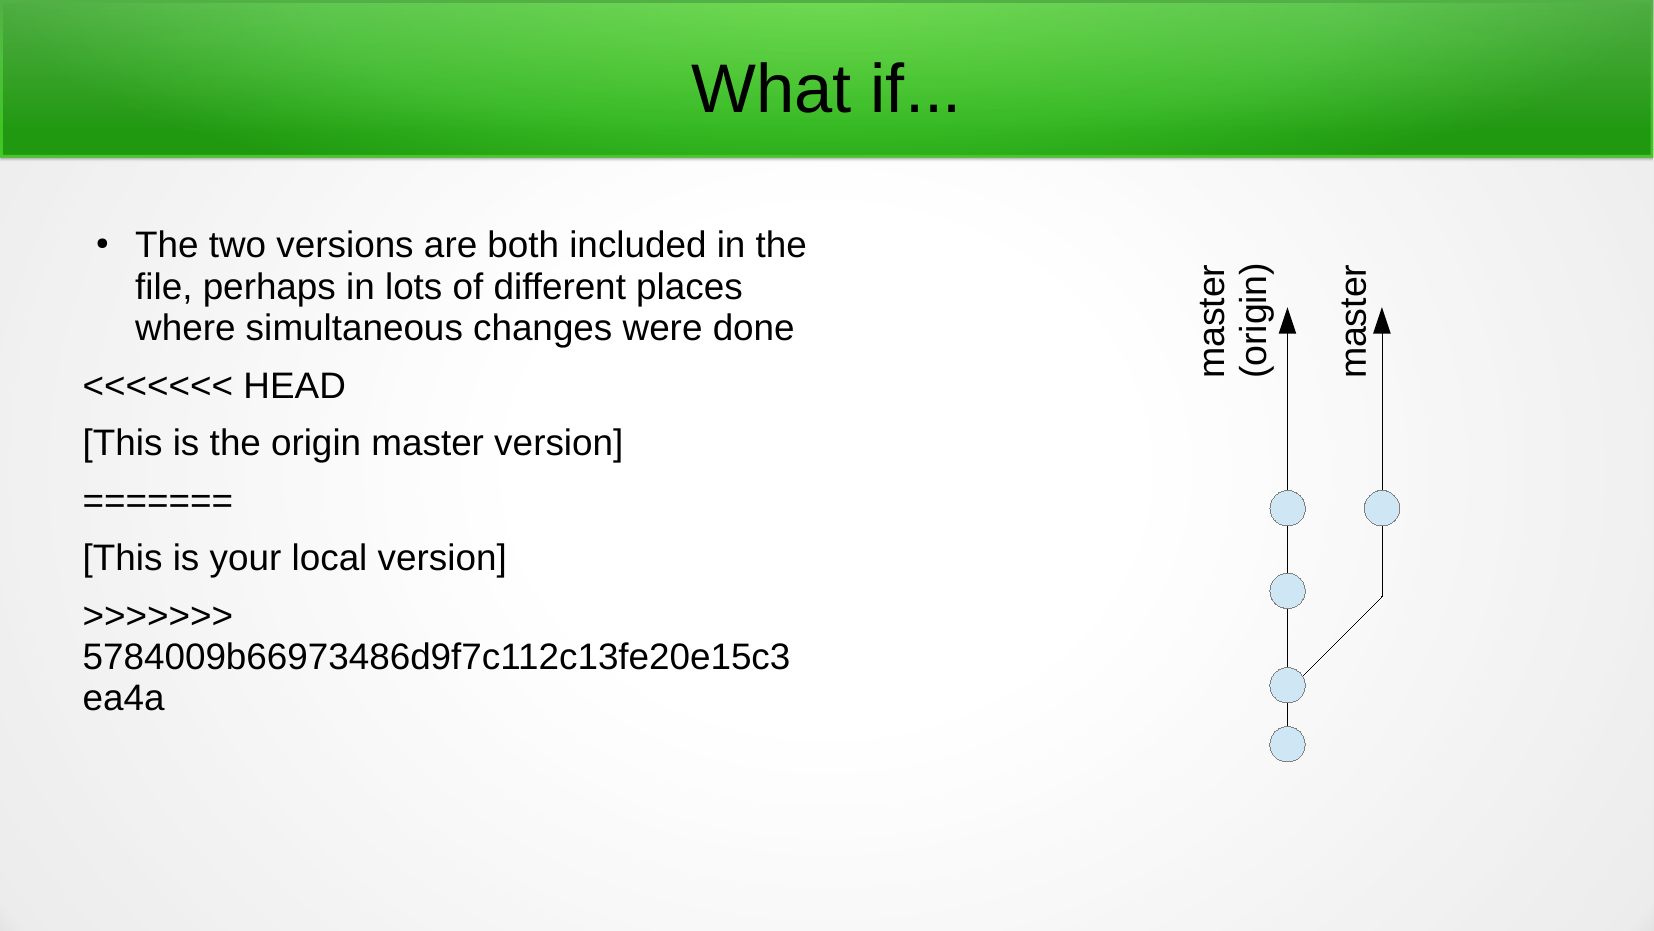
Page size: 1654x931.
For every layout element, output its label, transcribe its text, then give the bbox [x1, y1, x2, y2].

title What if... [82, 35, 1571, 142]
text_box master (origin) [1182, 204, 1282, 394]
text_box [1269, 667, 1306, 703]
list The two versions are both included in the file, perhaps in lots of different places where simultaneous changes were done <<<<<<< HEAD [This is the origin master version] ======= [This is your local version] >>>>>>> 5784009b66973486d9f7c112c13fe20e15c3ea4a [82, 224, 809, 764]
text_box [1269, 573, 1306, 609]
text_box [1364, 490, 1400, 526]
text_box [1269, 726, 1306, 762]
text_box [1269, 490, 1306, 526]
text_box master [1324, 204, 1382, 394]
